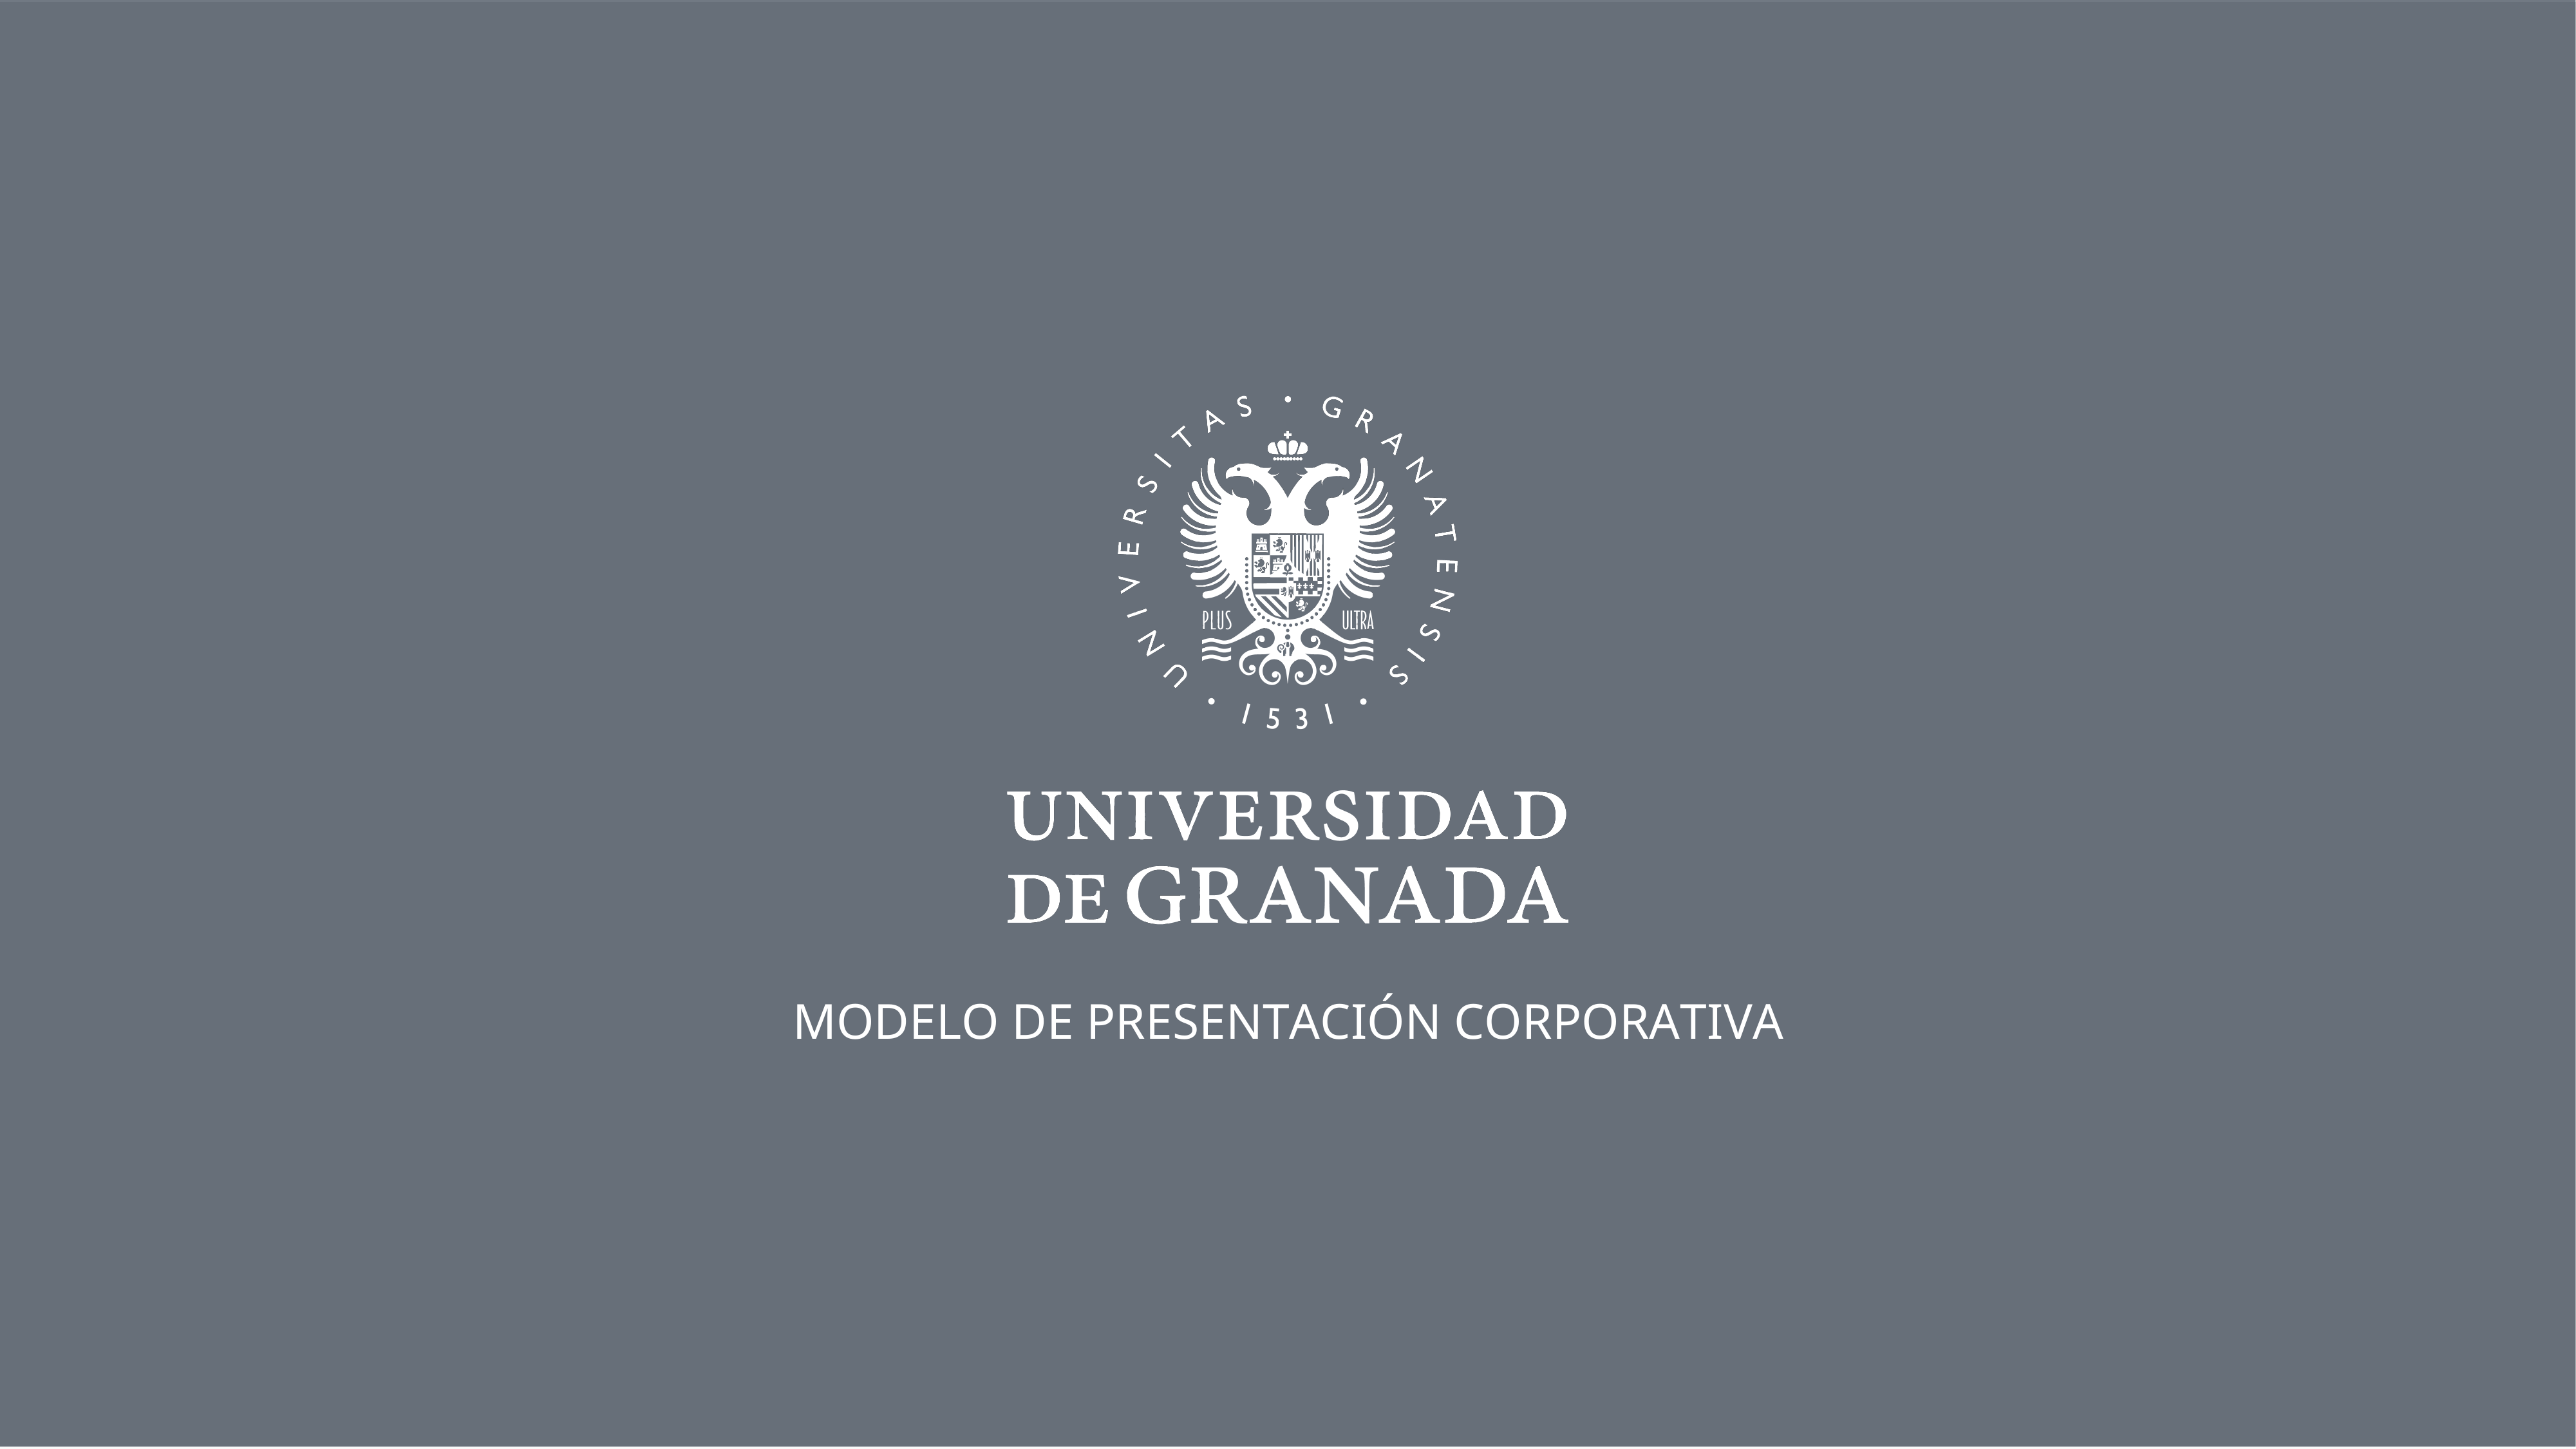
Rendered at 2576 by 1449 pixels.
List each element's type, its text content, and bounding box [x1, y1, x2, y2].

text_box [0, 0, 2576, 1447]
picture [907, 279, 1668, 1041]
text_box MODELO DE PRESENTACIÓN CORPORATIVA [309, 985, 2268, 1054]
